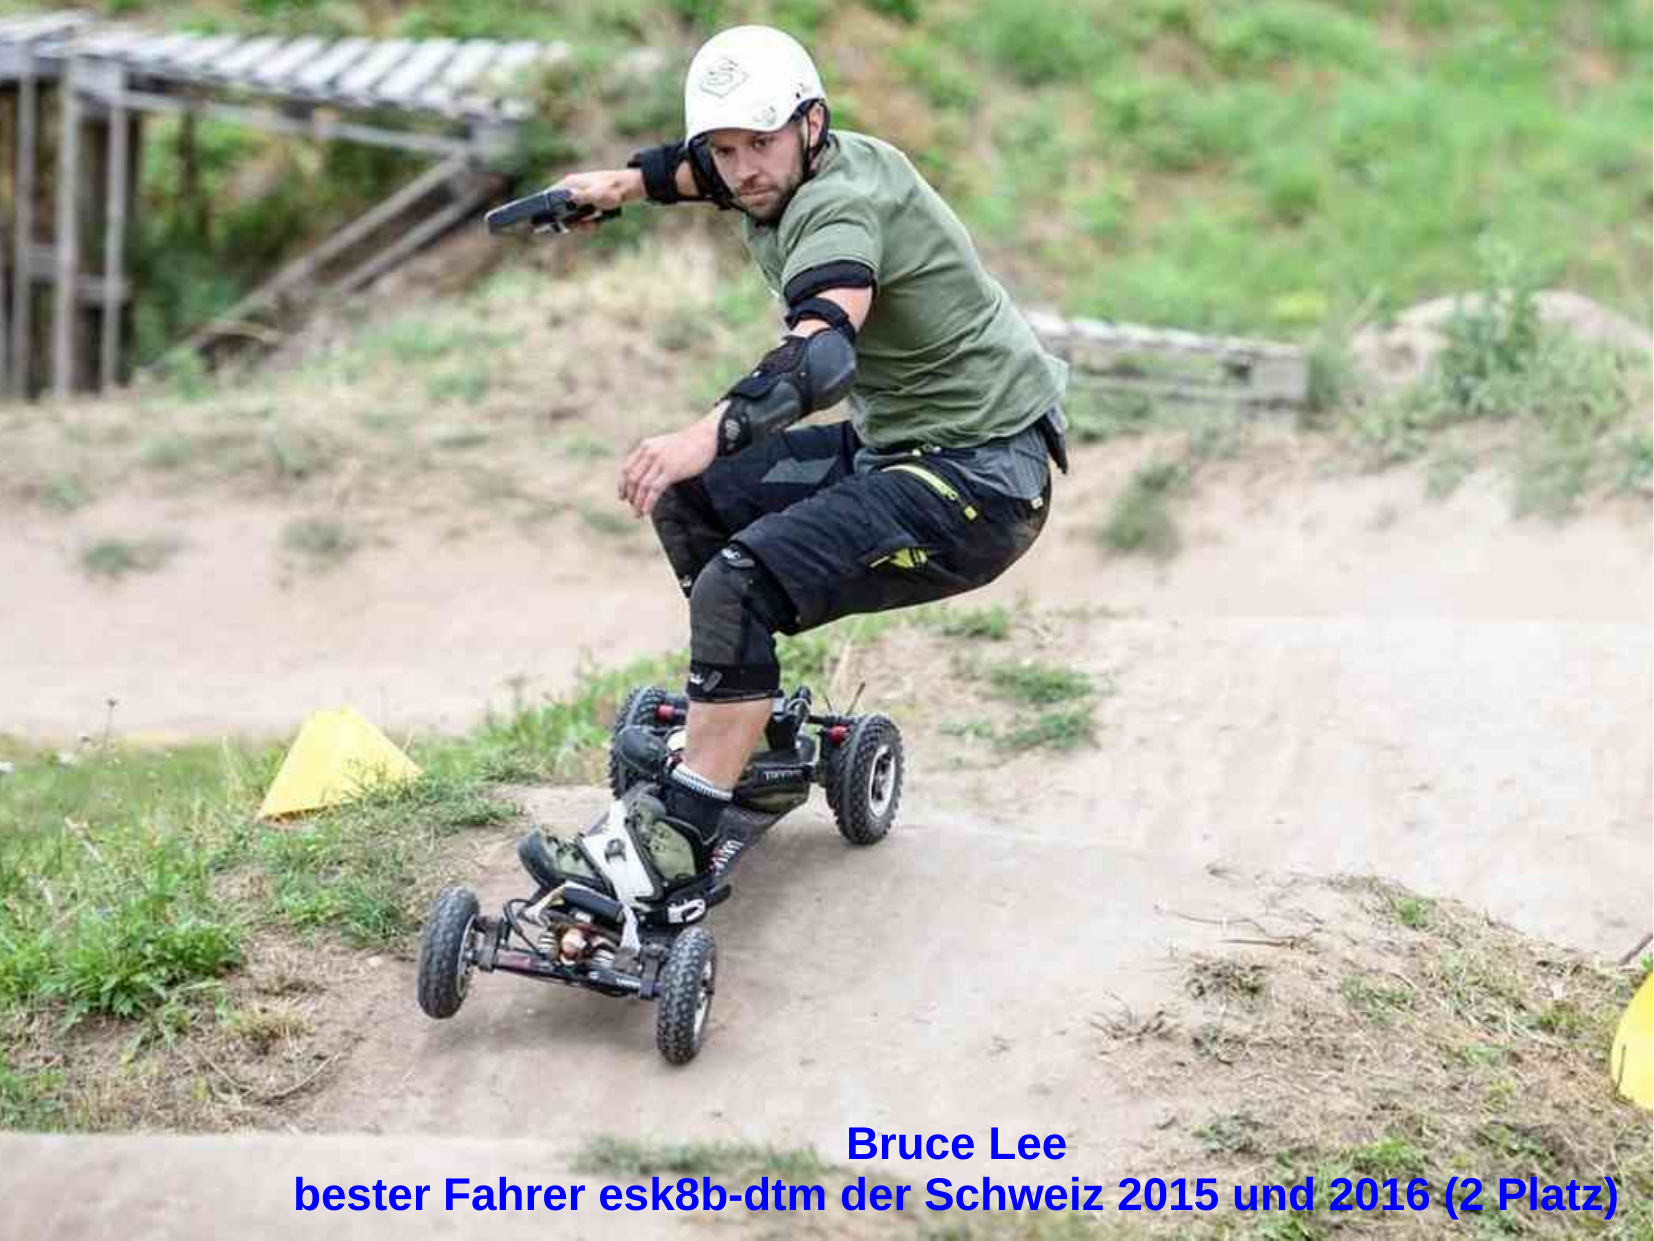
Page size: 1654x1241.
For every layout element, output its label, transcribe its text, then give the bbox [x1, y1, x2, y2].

text_box Bruce Lee bester Fahrer esk8b-dtm der Schweiz 2015 und 2016 (2 Platz) [248, 1110, 1654, 1241]
picture [0, 0, 1654, 1241]
